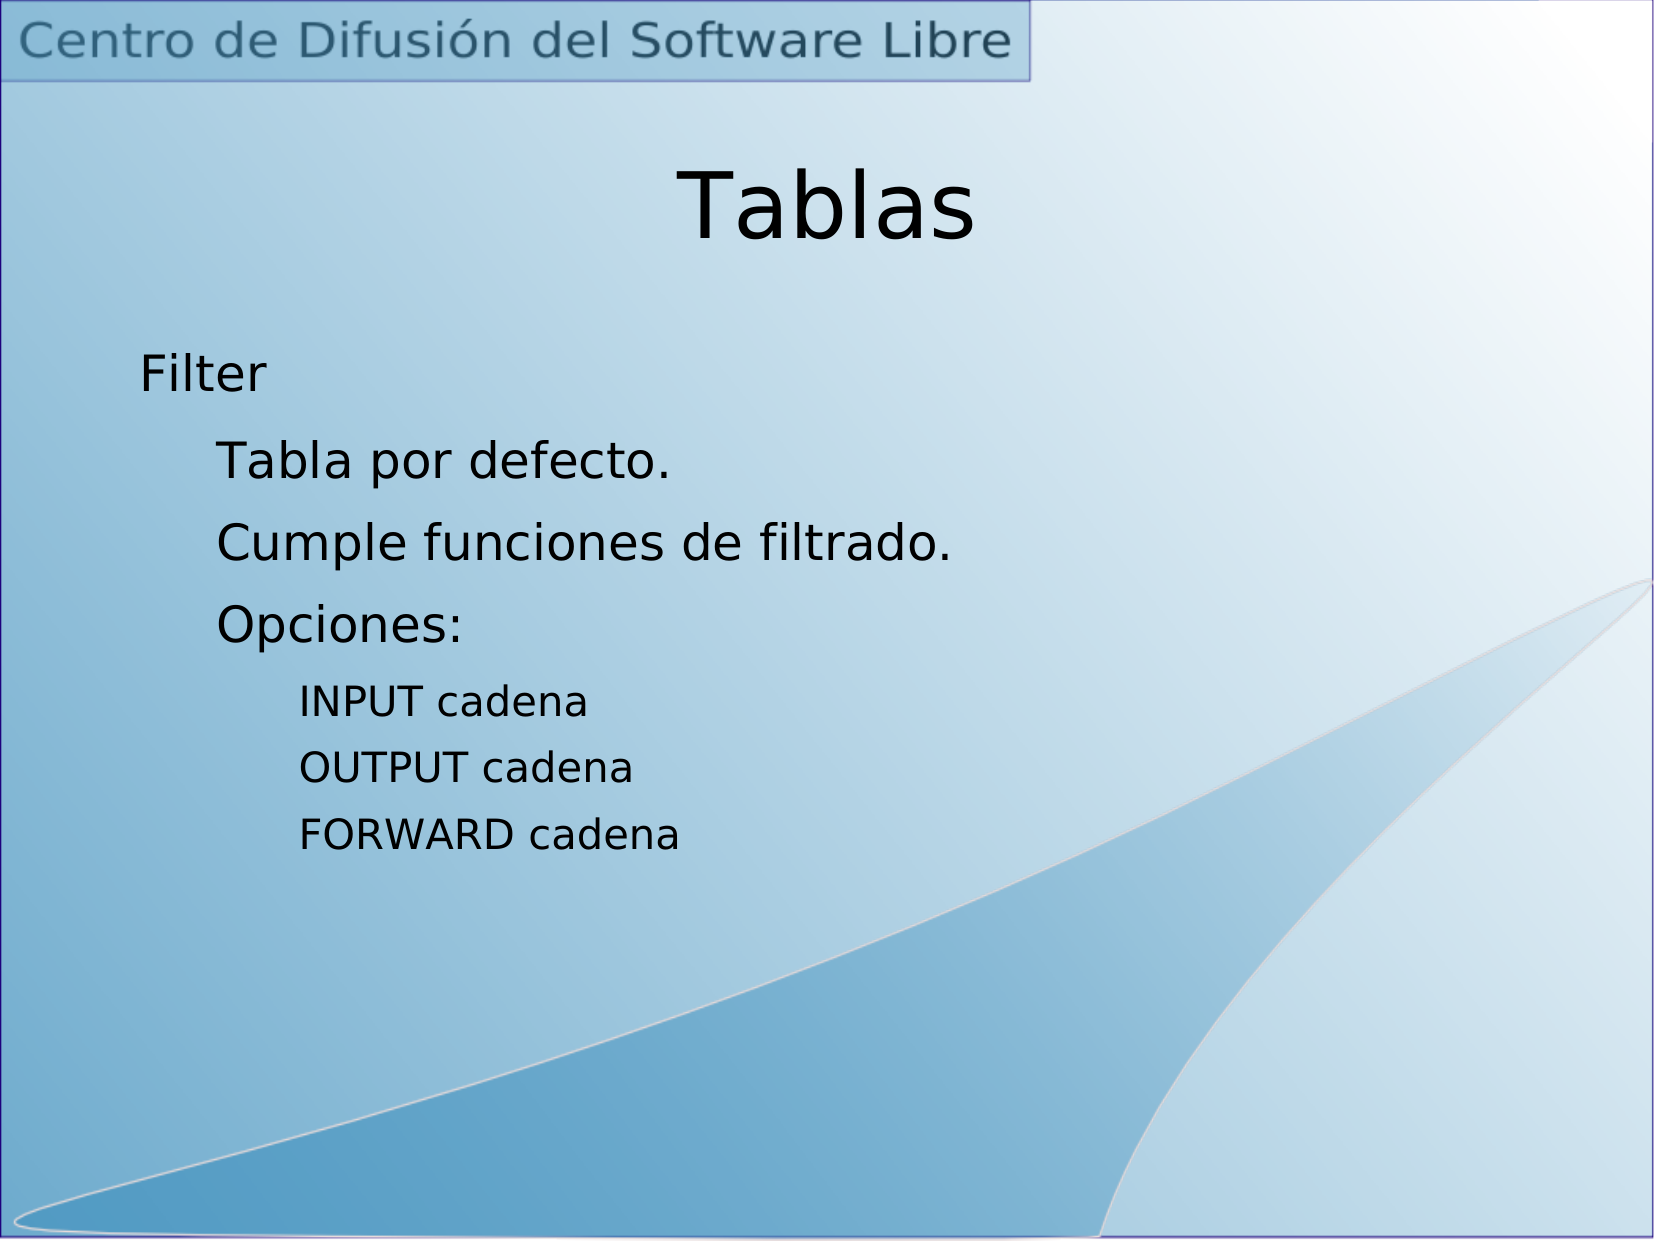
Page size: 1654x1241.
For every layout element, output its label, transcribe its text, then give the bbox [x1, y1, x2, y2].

list Filter Tabla por defecto. Cumple funciones de filtrado. Opciones: INPUT cadena OUTPUT cadena FORWARD cadena [121, 344, 1534, 1127]
title Tablas [121, 102, 1534, 311]
picture [0, 0, 1654, 1241]
